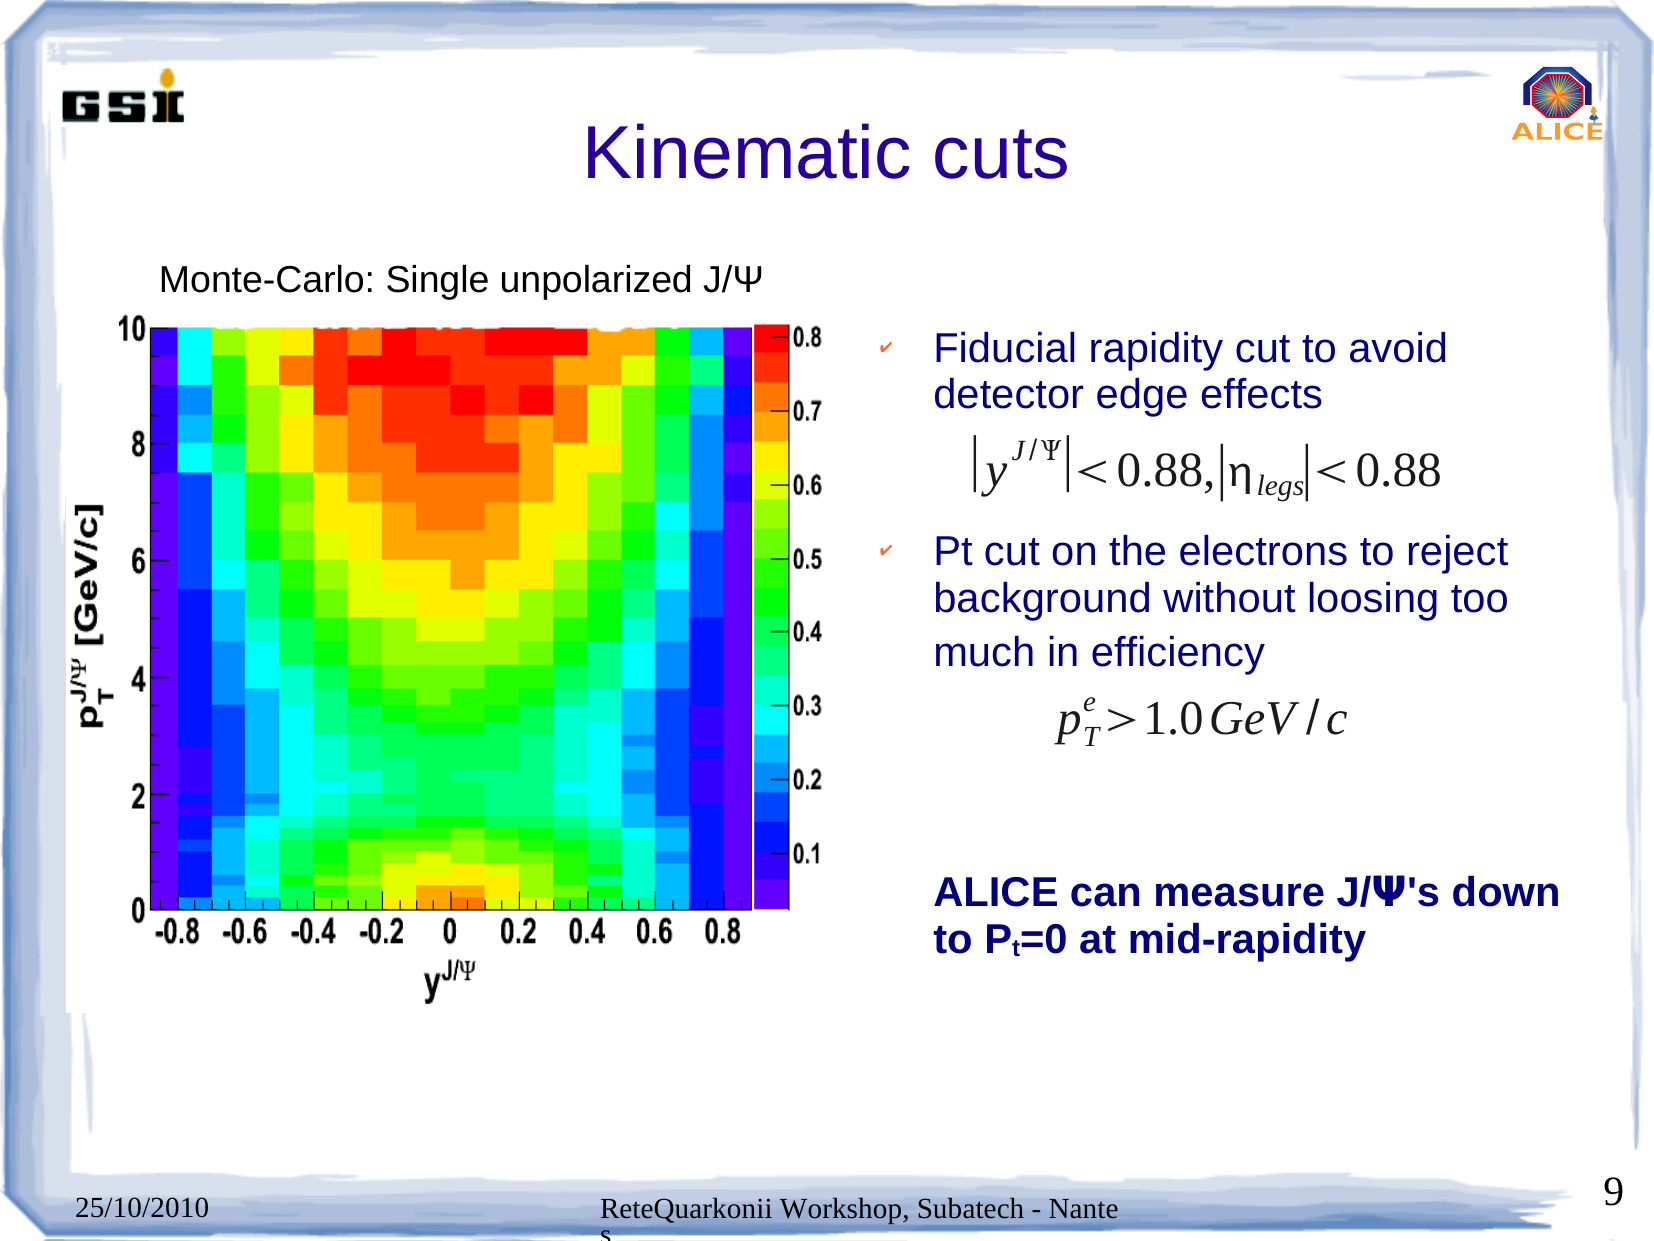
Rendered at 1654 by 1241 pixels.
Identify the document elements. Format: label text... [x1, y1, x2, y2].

chart [953, 434, 1454, 503]
list Fiducial rapidity cut to avoid detector edge effects Pt cut on the electrons to reject background without loosing too much in efficiency ALICE can measure J/Ψ's down to Pt=0 at mid-rapidity [862, 324, 1572, 1185]
text_box Monte-Carlo: Single unpolarized J/Ψ [144, 250, 782, 304]
title Kinematic cuts [82, 49, 1571, 257]
picture [0, 0, 1654, 1241]
chart [1040, 686, 1359, 754]
